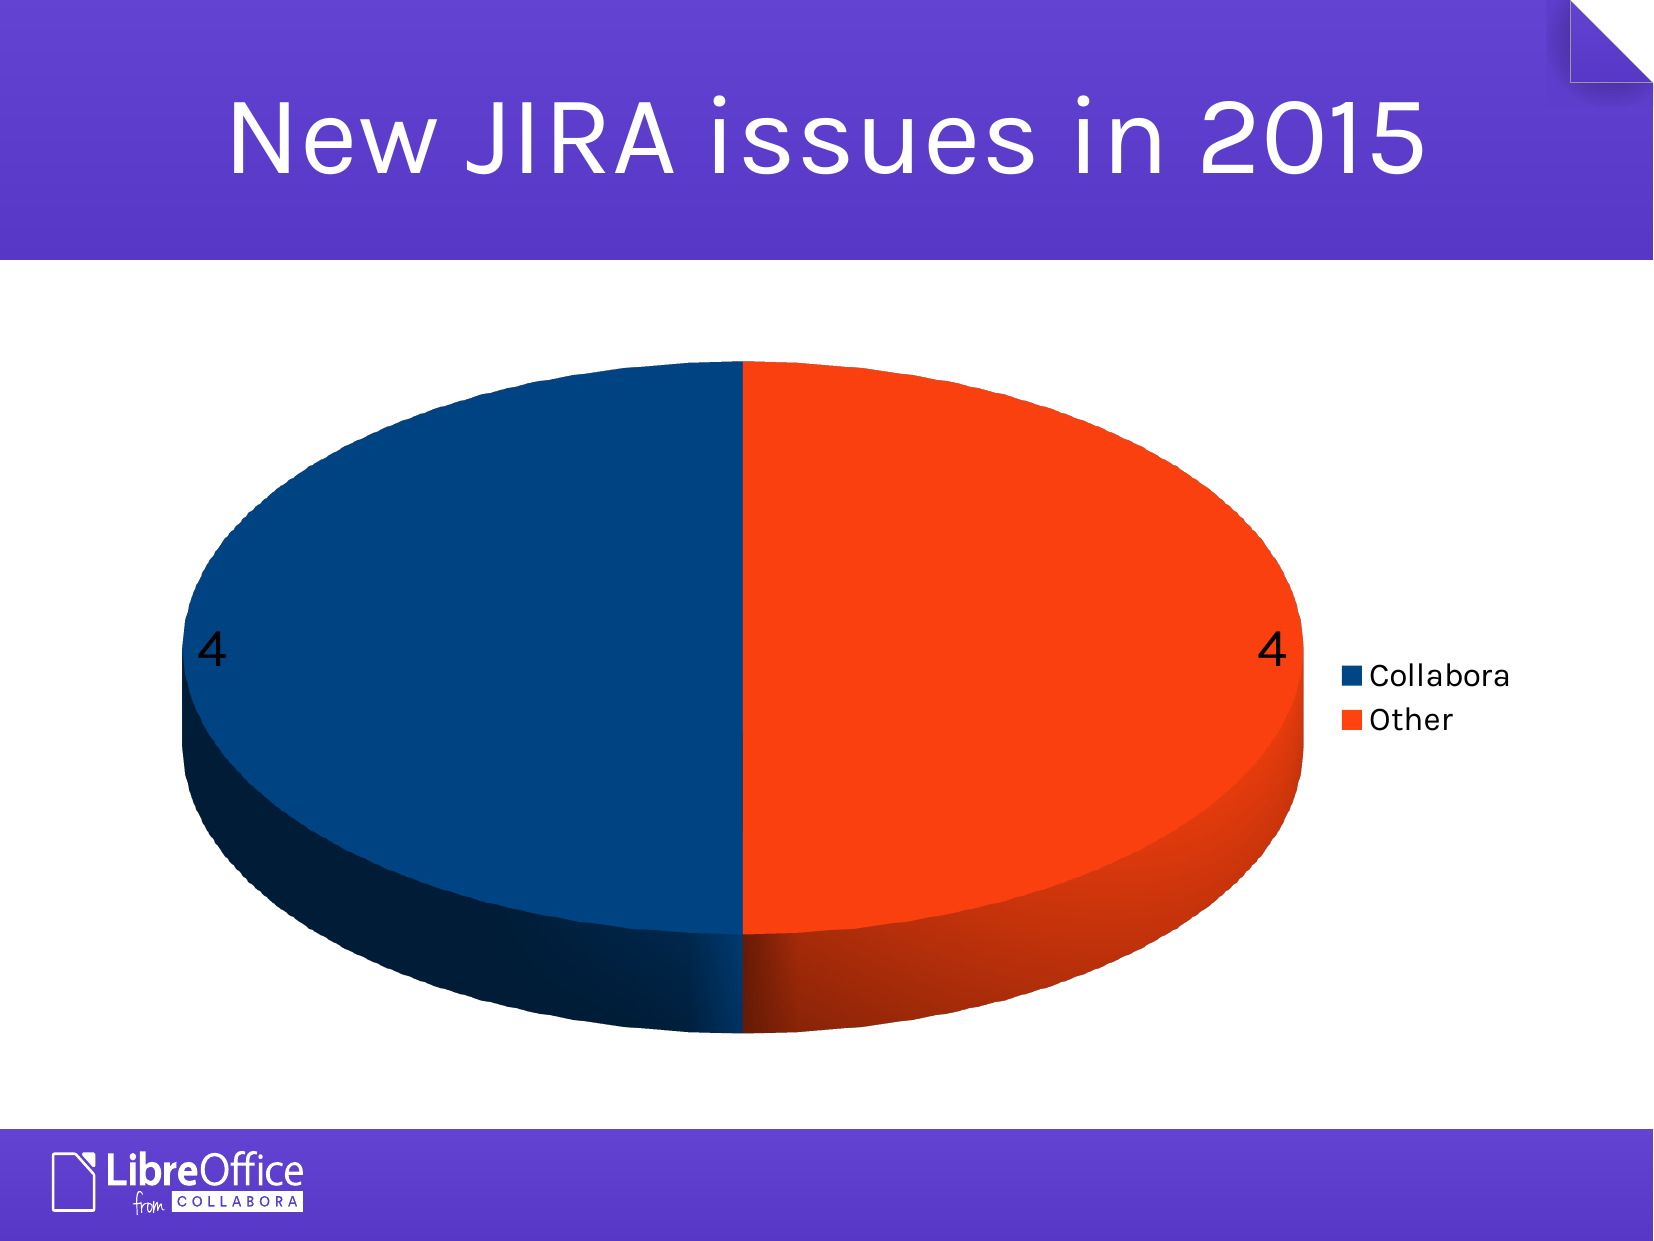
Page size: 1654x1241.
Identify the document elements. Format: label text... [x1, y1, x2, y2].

title New JIRA issues in 2015 [165, 69, 1488, 202]
chart [155, 308, 1535, 1087]
